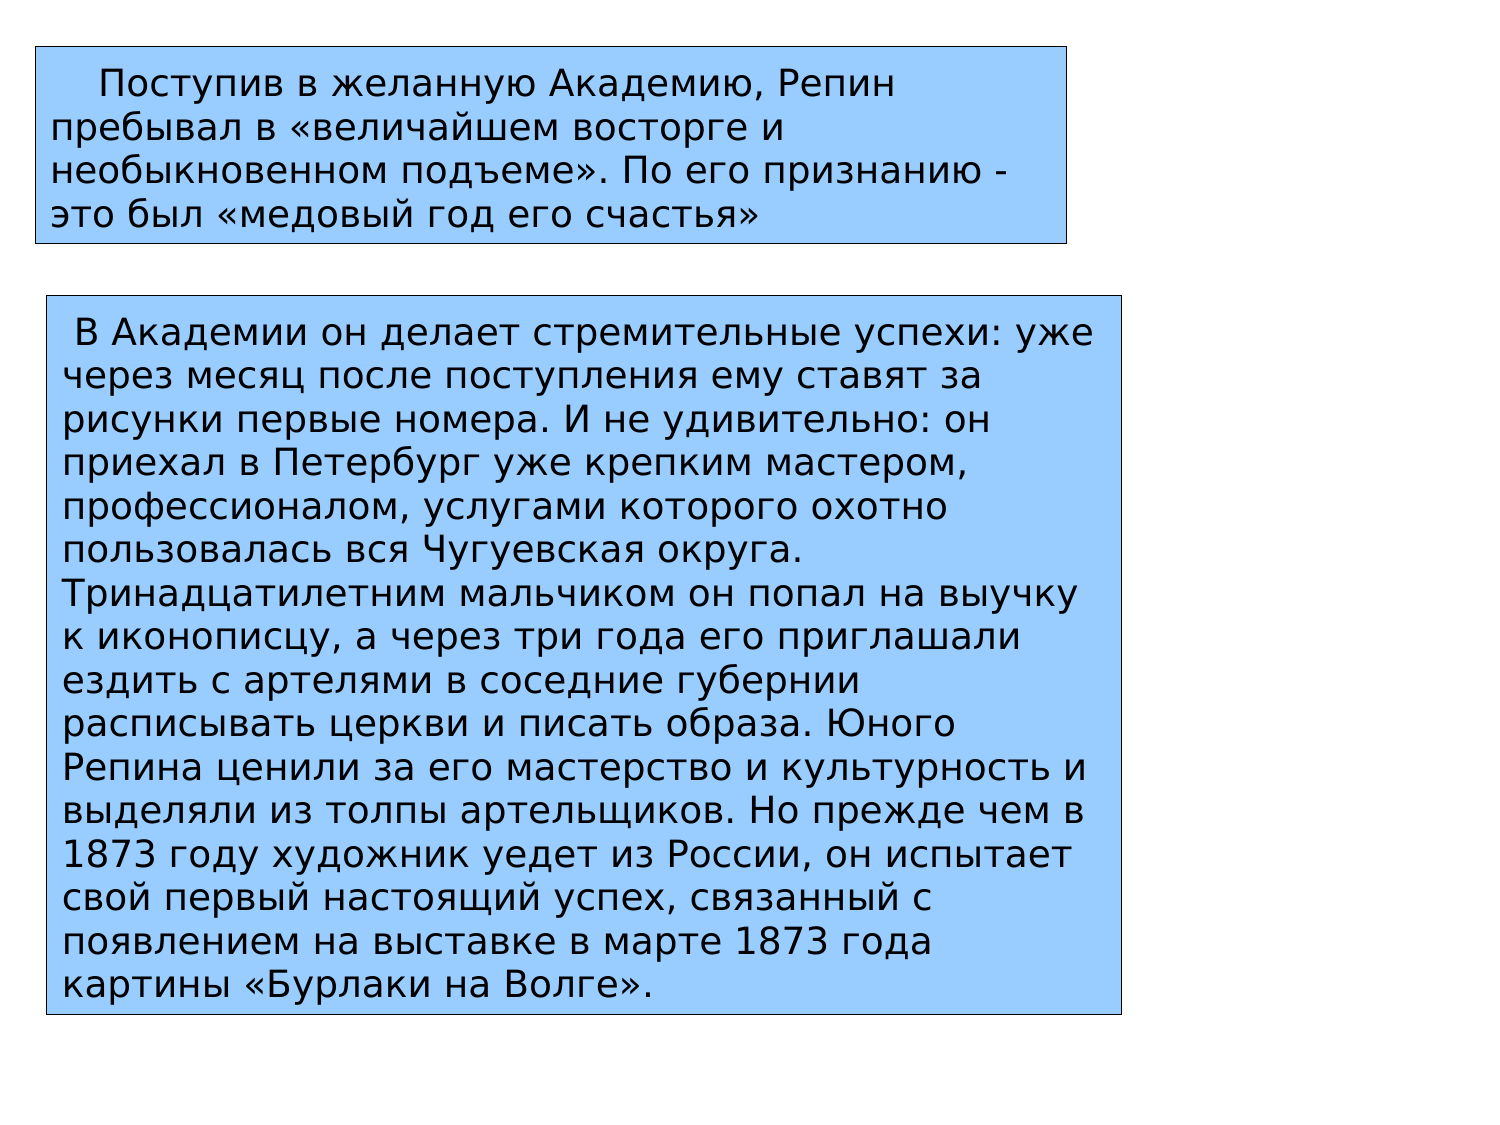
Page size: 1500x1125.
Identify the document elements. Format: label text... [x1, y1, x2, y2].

text_box Поступив в желанную Академию, Репин пребывал в «величайшем восторге и необыкновенном подъеме». По его признанию - это был «медовый год его счастья» [35, 46, 1067, 244]
text_box В Академии он делает стремительные успехи: уже через месяц после поступления ему ставят за рисунки первые номера. И не удивительно: он приехал в Петербург уже крепким мастером, профессионалом, услугами которого охотно пользовалась вся Чугуевская округа. Тринадцатилетним мальчиком он попал на выучку к иконописцу, а через три года его приглашали ездить с артелями в соседние губернии расписывать церкви и писать образа. Юного Репина ценили за его мастерство и культурность и выделяли из толпы артельщиков. Но прежде чем в 1873 году художник уедет из России, он испытает свой первый настоящий успех, связанный с появлением на выставке в марте 1873 года картины «Бурлаки на Волге». [46, 295, 1122, 1015]
